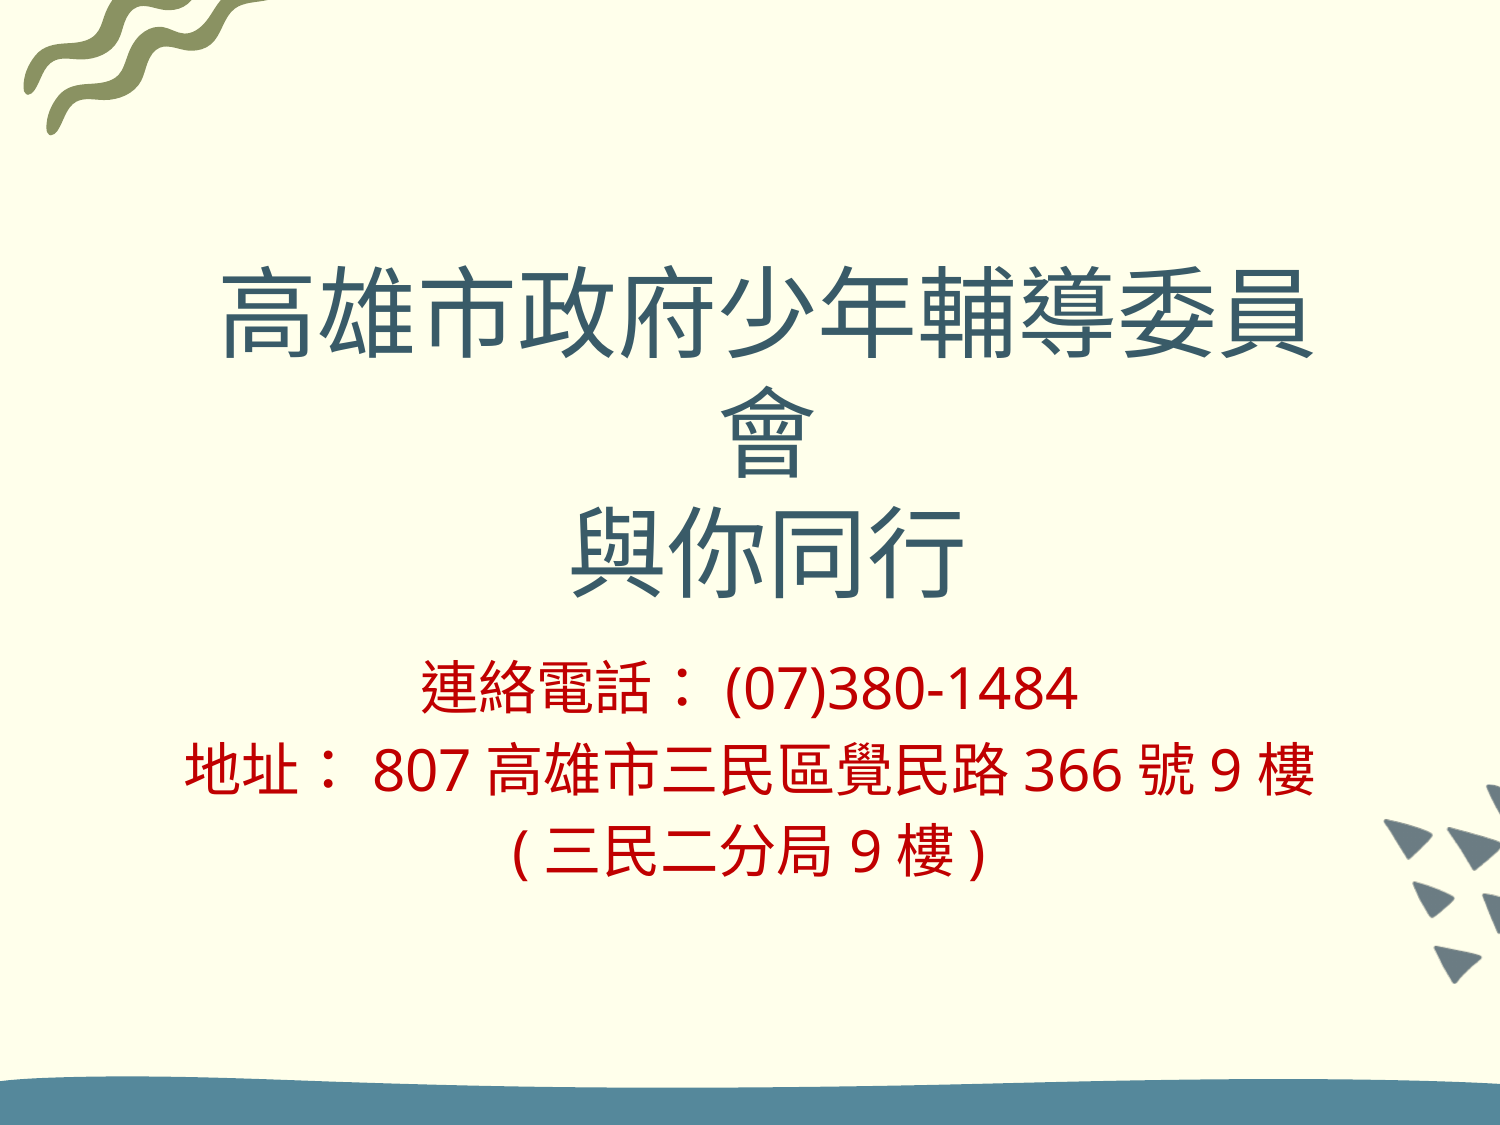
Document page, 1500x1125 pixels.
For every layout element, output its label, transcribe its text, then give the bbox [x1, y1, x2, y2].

text_box [0, 1076, 1500, 1125]
text_box [23, 0, 192, 95]
text_box [46, 0, 268, 136]
list 連絡電話：(07)380-1484 地址：807高雄市三民區覺民路366號9樓 (三民二分局9樓) [135, 608, 1364, 892]
title 高雄市政府少年輔導委員會 與你同行 [171, 243, 1365, 483]
picture [1383, 784, 1500, 984]
